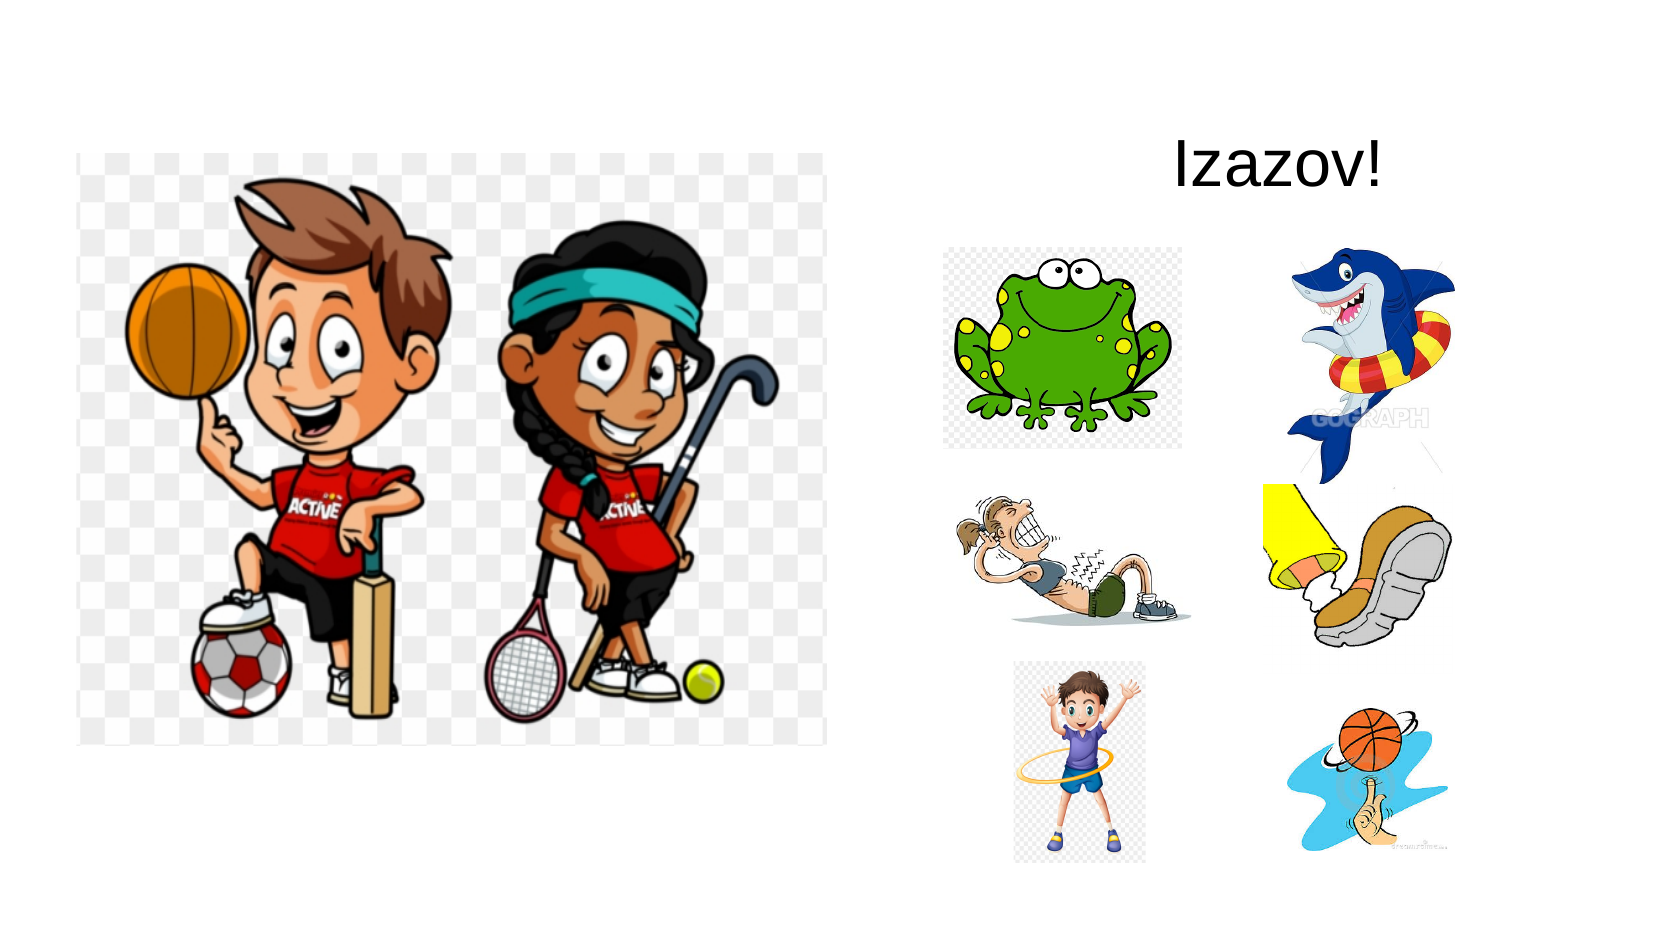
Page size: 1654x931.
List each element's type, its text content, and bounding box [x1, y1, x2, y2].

picture [1287, 708, 1448, 851]
picture [1013, 661, 1146, 863]
picture [943, 248, 1182, 449]
picture [1263, 248, 1455, 674]
text_box Izazov! [1157, 118, 1571, 249]
picture [76, 153, 827, 746]
picture [956, 496, 1192, 626]
